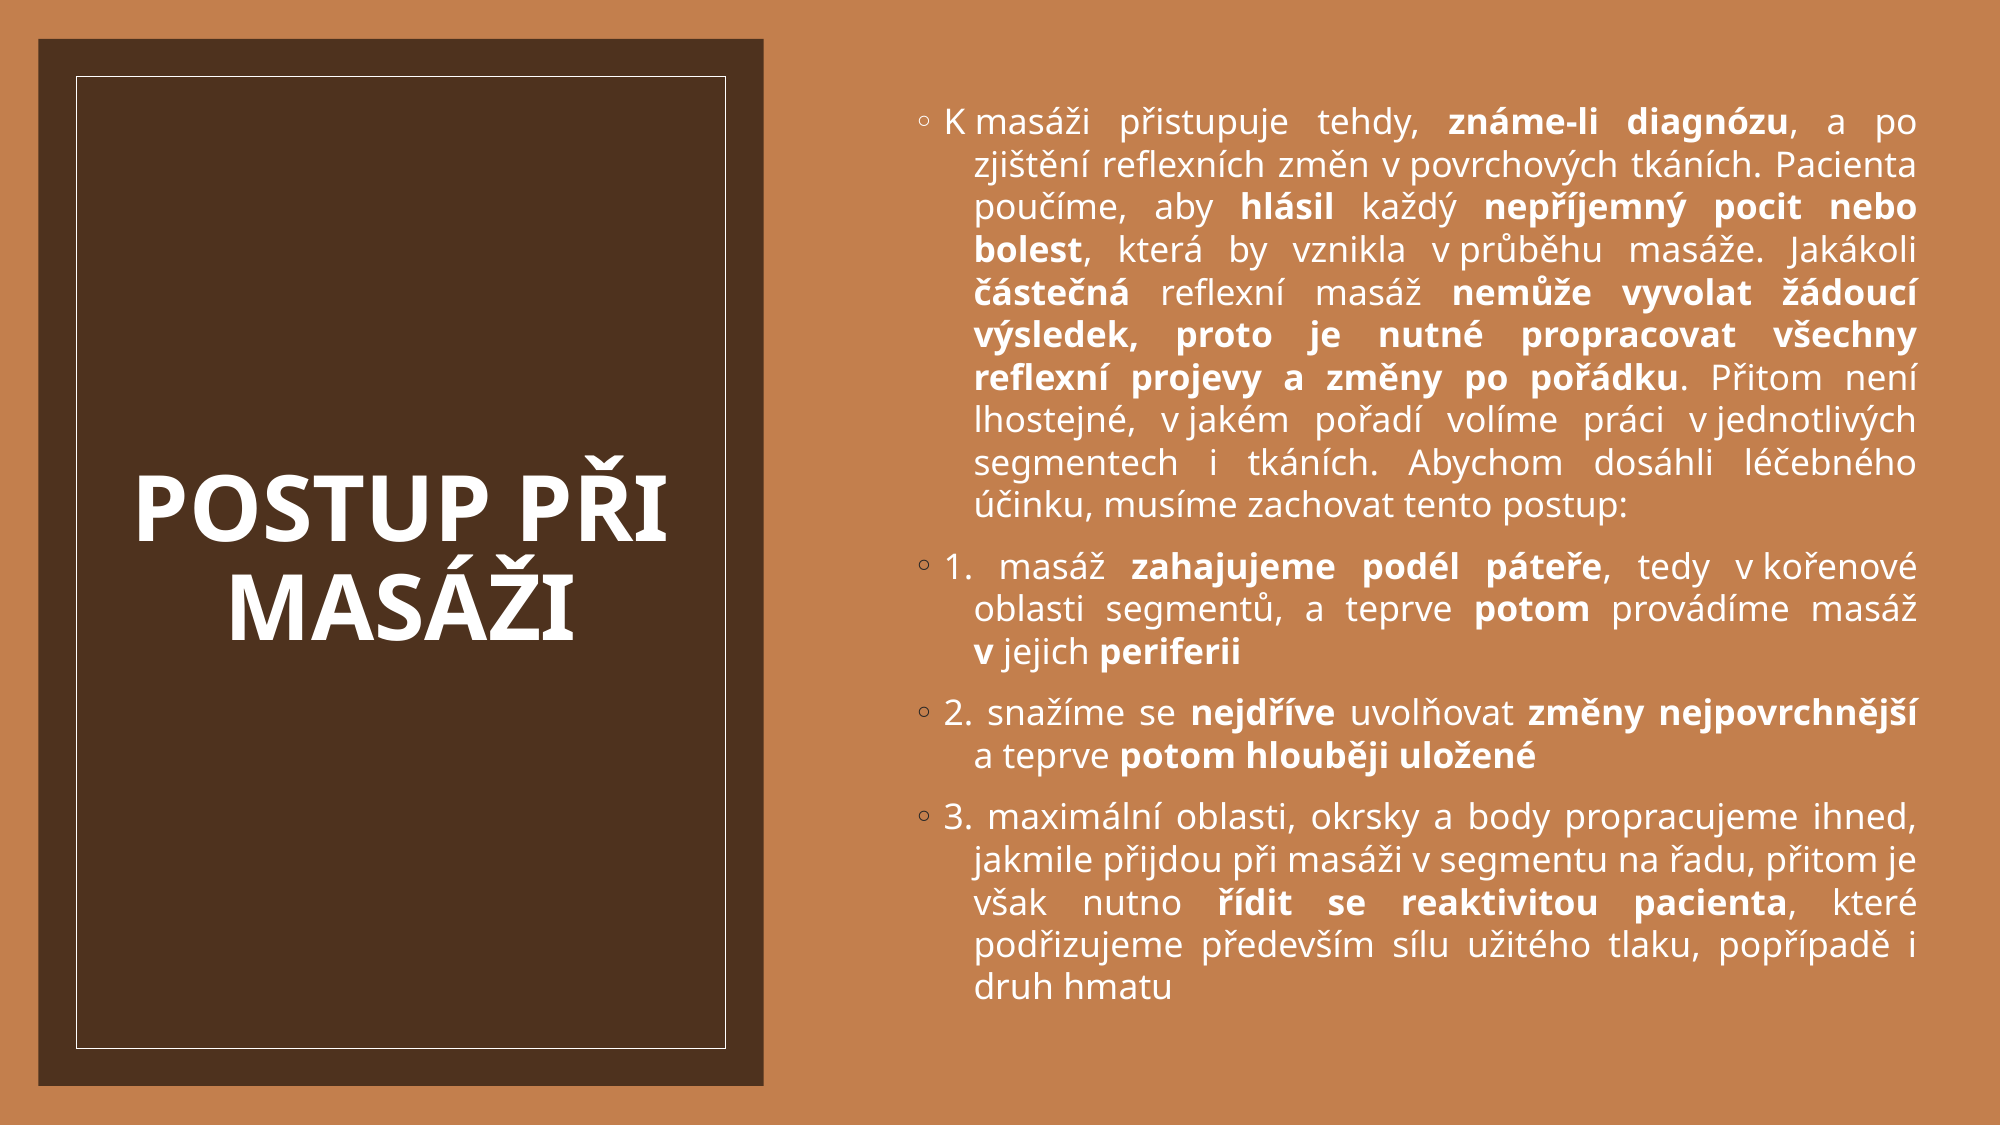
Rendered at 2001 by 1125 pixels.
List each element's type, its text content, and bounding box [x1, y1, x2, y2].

list K masáži přistupuje tehdy, známe-li diagnózu, a po zjištění reflexních změn v povrchových tkáních. Pacienta poučíme, aby hlásil každý nepříjemný pocit nebo bolest, která by vznikla v průběhu masáže. Jakákoli částečná reflexní masáž nemůže vyvolat žádoucí výsledek, proto je nutné propracovat všechny reflexní projevy a změny po pořádku. Přitom není lhostejné, v jakém pořadí volíme práci v jednotlivých segmentech i tkáních. Abychom dosáhli léčebného účinku, musíme zachovat tento postup: 1. masáž zahajujeme podél páteře, tedy v kořenové oblasti segmentů, a teprve potom provádíme masáž v jejich periferii 2. snažíme se nejdříve uvolňovat změny nejpovrchnější a teprve potom hlouběji uložené 3. maximální oblasti, okrsky a body propracujeme ihned, jakmile přijdou při masáži v segmentu na řadu, přitom je však nutno řídit se reaktivitou pacienta, které podřizujeme především sílu užitého tlaku, popřípadě i druh hmatu [898, 6, 1933, 1100]
text_box [0, 0, 2000, 1125]
title POSTUP PŘI MASÁŽI [110, 143, 692, 980]
